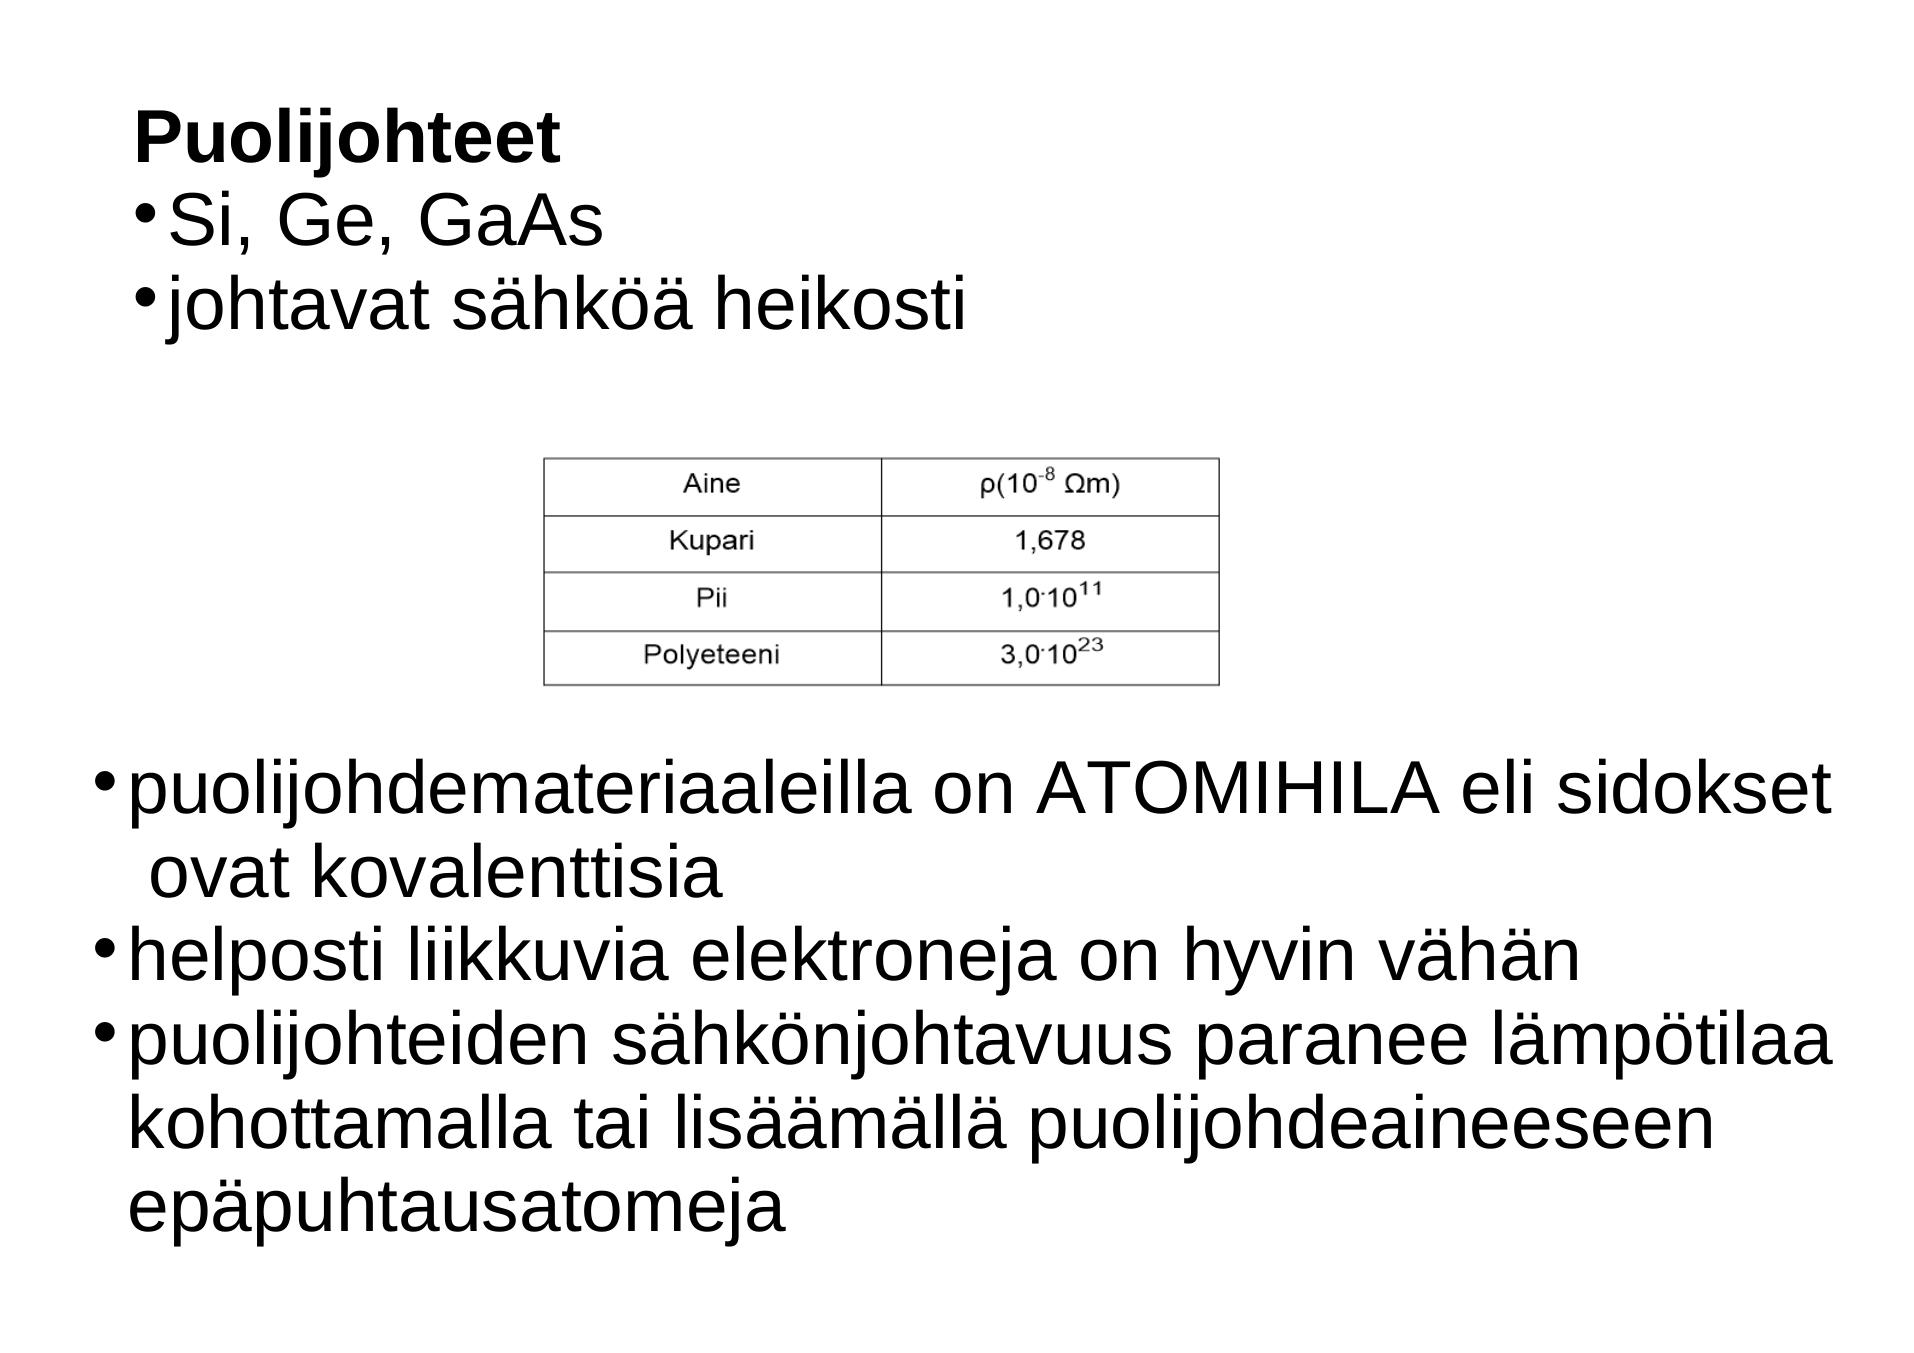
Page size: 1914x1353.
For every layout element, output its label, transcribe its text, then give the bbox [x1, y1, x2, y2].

picture [517, 413, 1244, 709]
text_box puolijohdemateriaaleilla on ATOMIHILA eli sidokset ovat kovalenttisia helposti liikkuvia elektroneja on hyvin vähän puolijohteiden sähkönjohtavuus paranee lämpötilaa kohottamalla tai lisäämällä puolijohdeaineeseen epäpuhtausatomeja [77, 733, 1914, 1300]
text_box Puolijohteet Si, Ge, GaAs johtavat sähköä heikosti [118, 82, 1674, 466]
